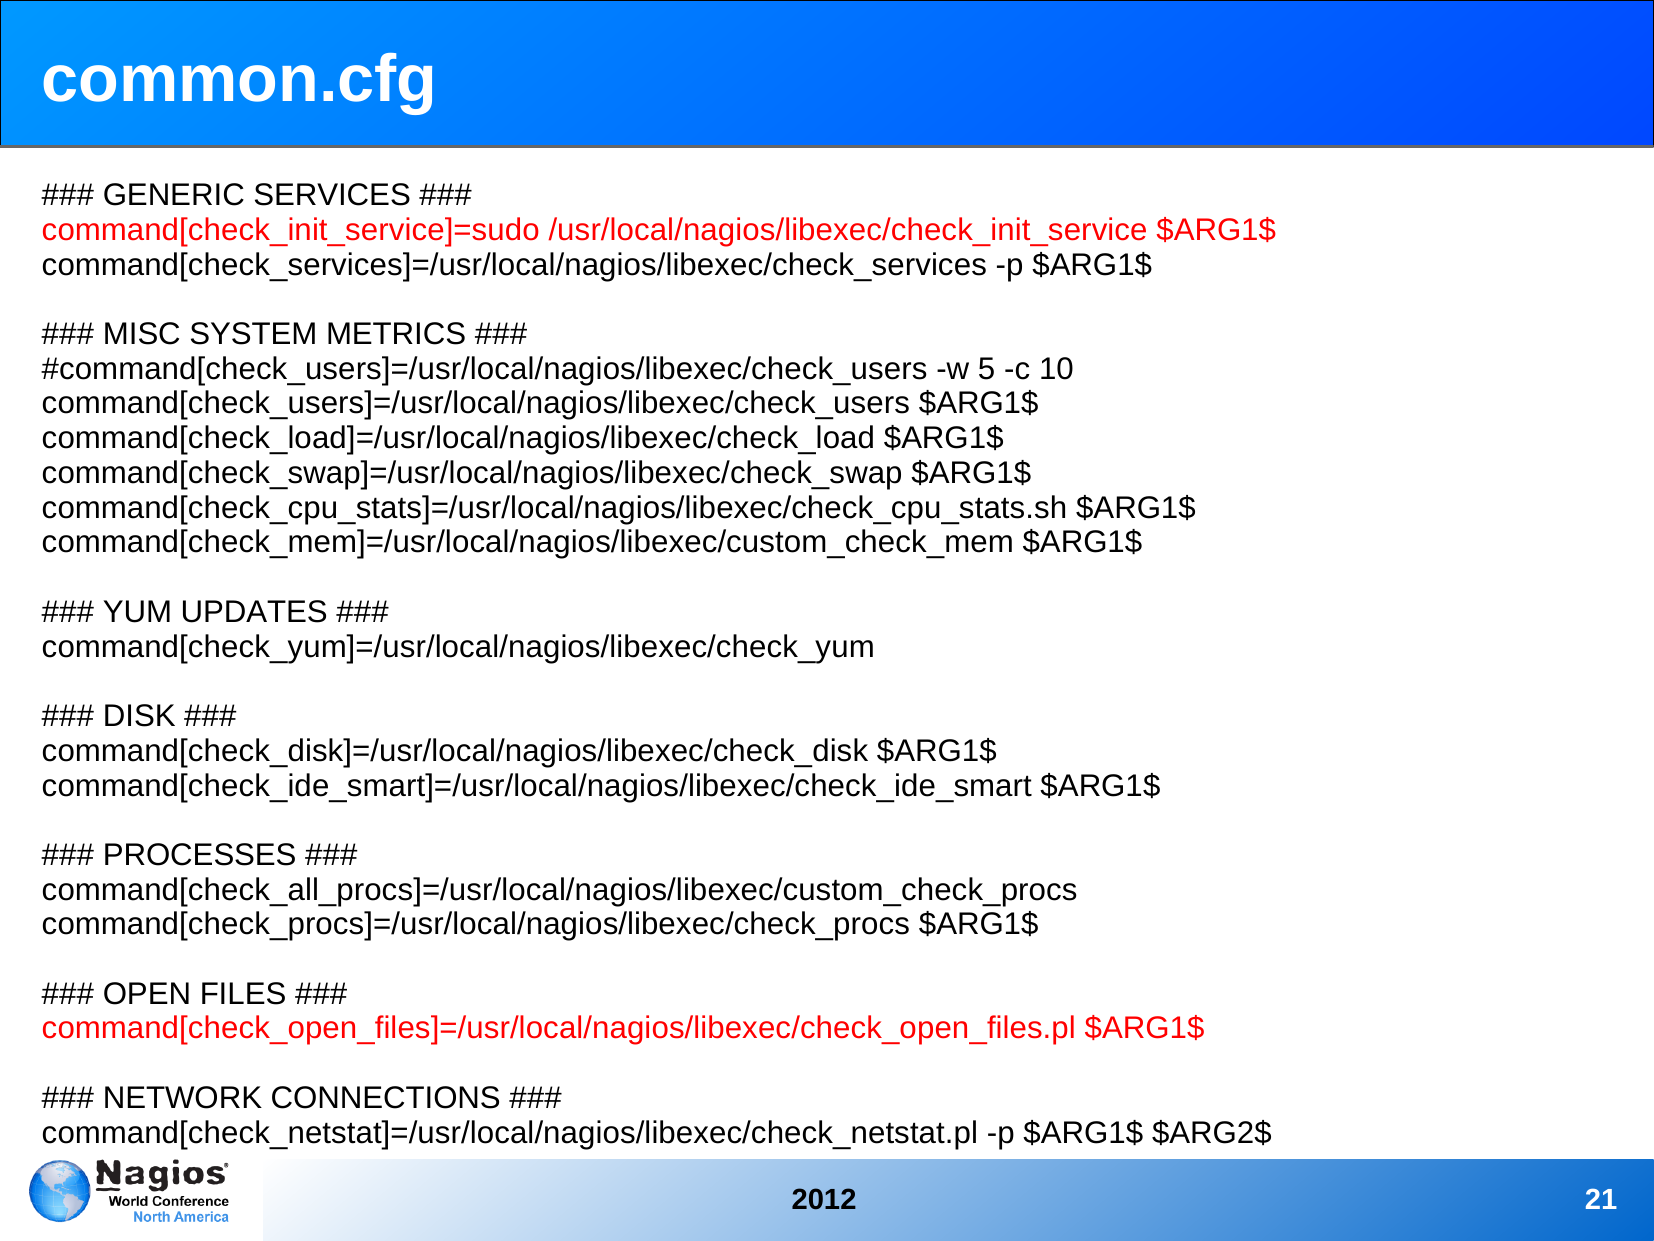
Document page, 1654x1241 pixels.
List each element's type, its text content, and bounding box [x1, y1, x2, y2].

picture [29, 1159, 229, 1235]
subtitle ### GENERIC SERVICES ### command[check_init_service]=sudo /usr/local/nagios/libexec/check_init_service $ARG1$ command[check_services]=/usr/local/nagios/libexec/check_services -p $ARG1$ ### MISC SYSTEM METRICS ### #command[check_users]=/usr/local/nagios/libexec/check_users -w 5 -c 10 command[check_users]=/usr/local/nagios/libexec/check_users $ARG1$ command[check_load]=/usr/local/nagios/libexec/check_load $ARG1$ command[check_swap]=/usr/local/nagios/libexec/check_swap $ARG1$ command[check_cpu_stats]=/usr/local/nagios/libexec/check_cpu_stats.sh $ARG1$ command[check_mem]=/usr/local/nagios/libexec/custom_check_mem $ARG1$ ### YUM UPDATES ### command[check_yum]=/usr/local/nagios/libexec/check_yum ### DISK ### command[check_disk]=/usr/local/nagios/libexec/check_disk $ARG1$ command[check_ide_smart]=/usr/local/nagios/libexec/check_ide_smart $ARG1$ ### PROCESSES ### command[check_all_procs]=/usr/local/nagios/libexec/custom_check_procs command[check_procs]=/usr/local/nagios/libexec/check_procs $ARG1$ ### OPEN FILES ### command[check_open_files]=/usr/local/nagios/libexec/check_open_files.pl $ARG1$ ### NETWORK CONNECTIONS ### command[check_netstat]=/usr/local/nagios/libexec/check_netstat.pl -p $ARG1$ $ARG2$ [41, 165, 1618, 1162]
title common.cfg [41, 36, 1248, 120]
